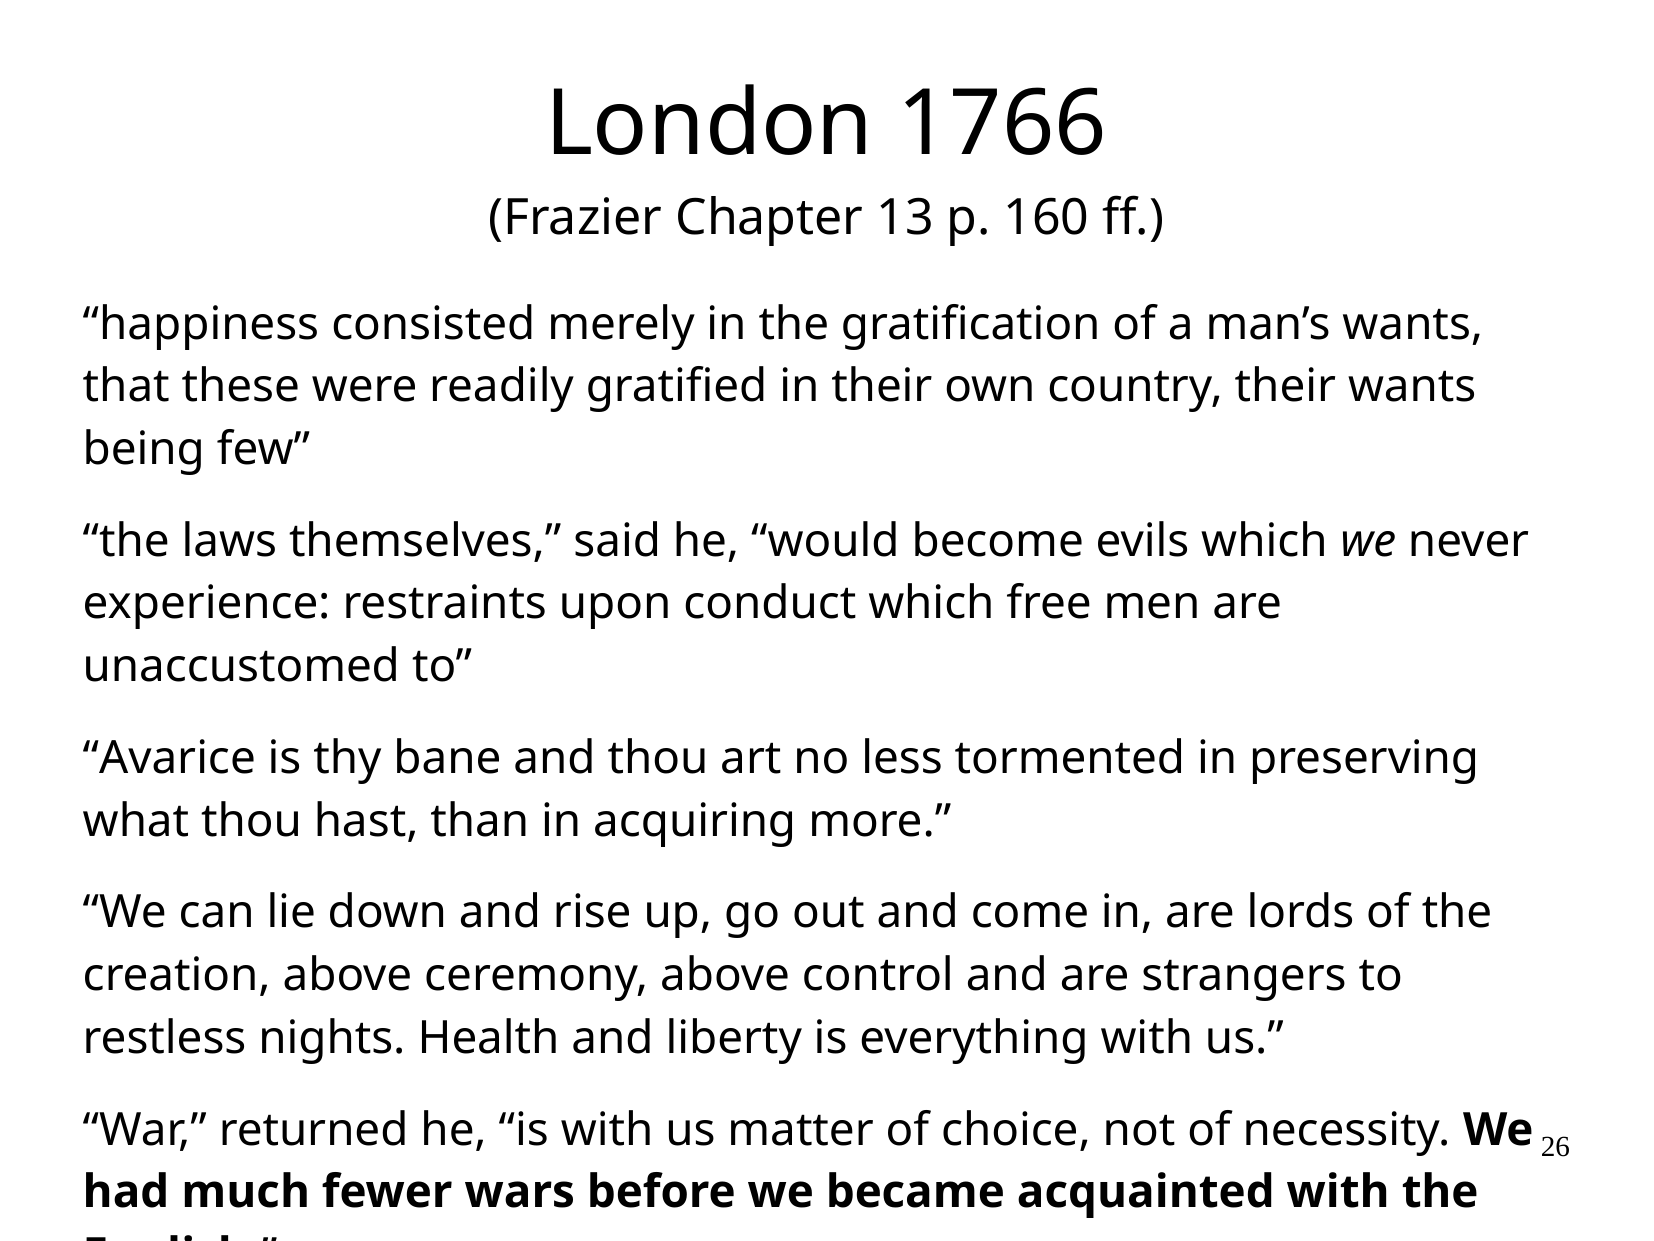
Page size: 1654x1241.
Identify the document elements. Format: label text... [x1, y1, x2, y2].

list “happiness consisted merely in the gratification of a man’s wants, that these were readily gratified in their own country, their wants being few” “the laws themselves,” said he, “would become evils which we never experience: restraints upon conduct which free men are unaccustomed to” “Avarice is thy bane and thou art no less tormented in preserving what thou hast, than in acquiring more.” “We can lie down and rise up, go out and come in, are lords of the creation, above ceremony, above control and are strangers to restless nights. Health and liberty is everything with us.” “War,” returned he, “is with us matter of choice, not of necessity. We had much fewer wars before we became acquainted with the English.” [82, 290, 1571, 1183]
title London 1766 (Frazier Chapter 13 p. 160 ff.) [82, 49, 1571, 257]
